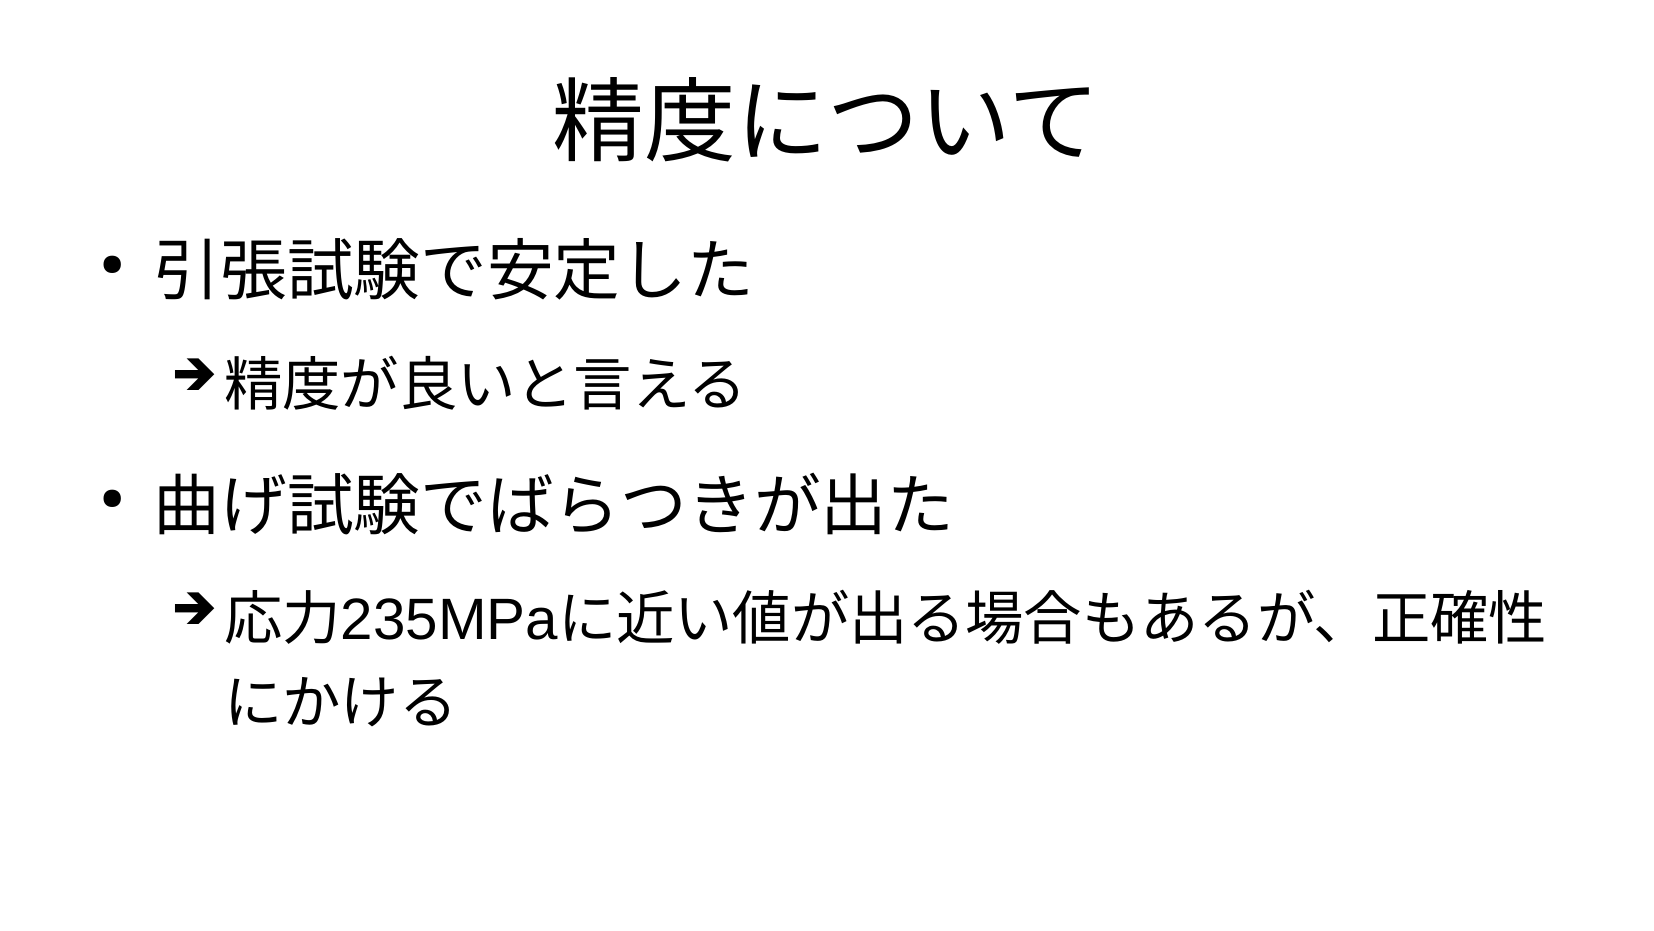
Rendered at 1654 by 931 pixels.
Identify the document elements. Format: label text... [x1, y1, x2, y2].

title 精度について [82, 37, 1571, 193]
list 引張試験で安定した 精度が良いと言える 曲げ試験でばらつきが出た 応力235MPaに近い値が出る場合もあるが、正確性にかける [82, 217, 1571, 758]
